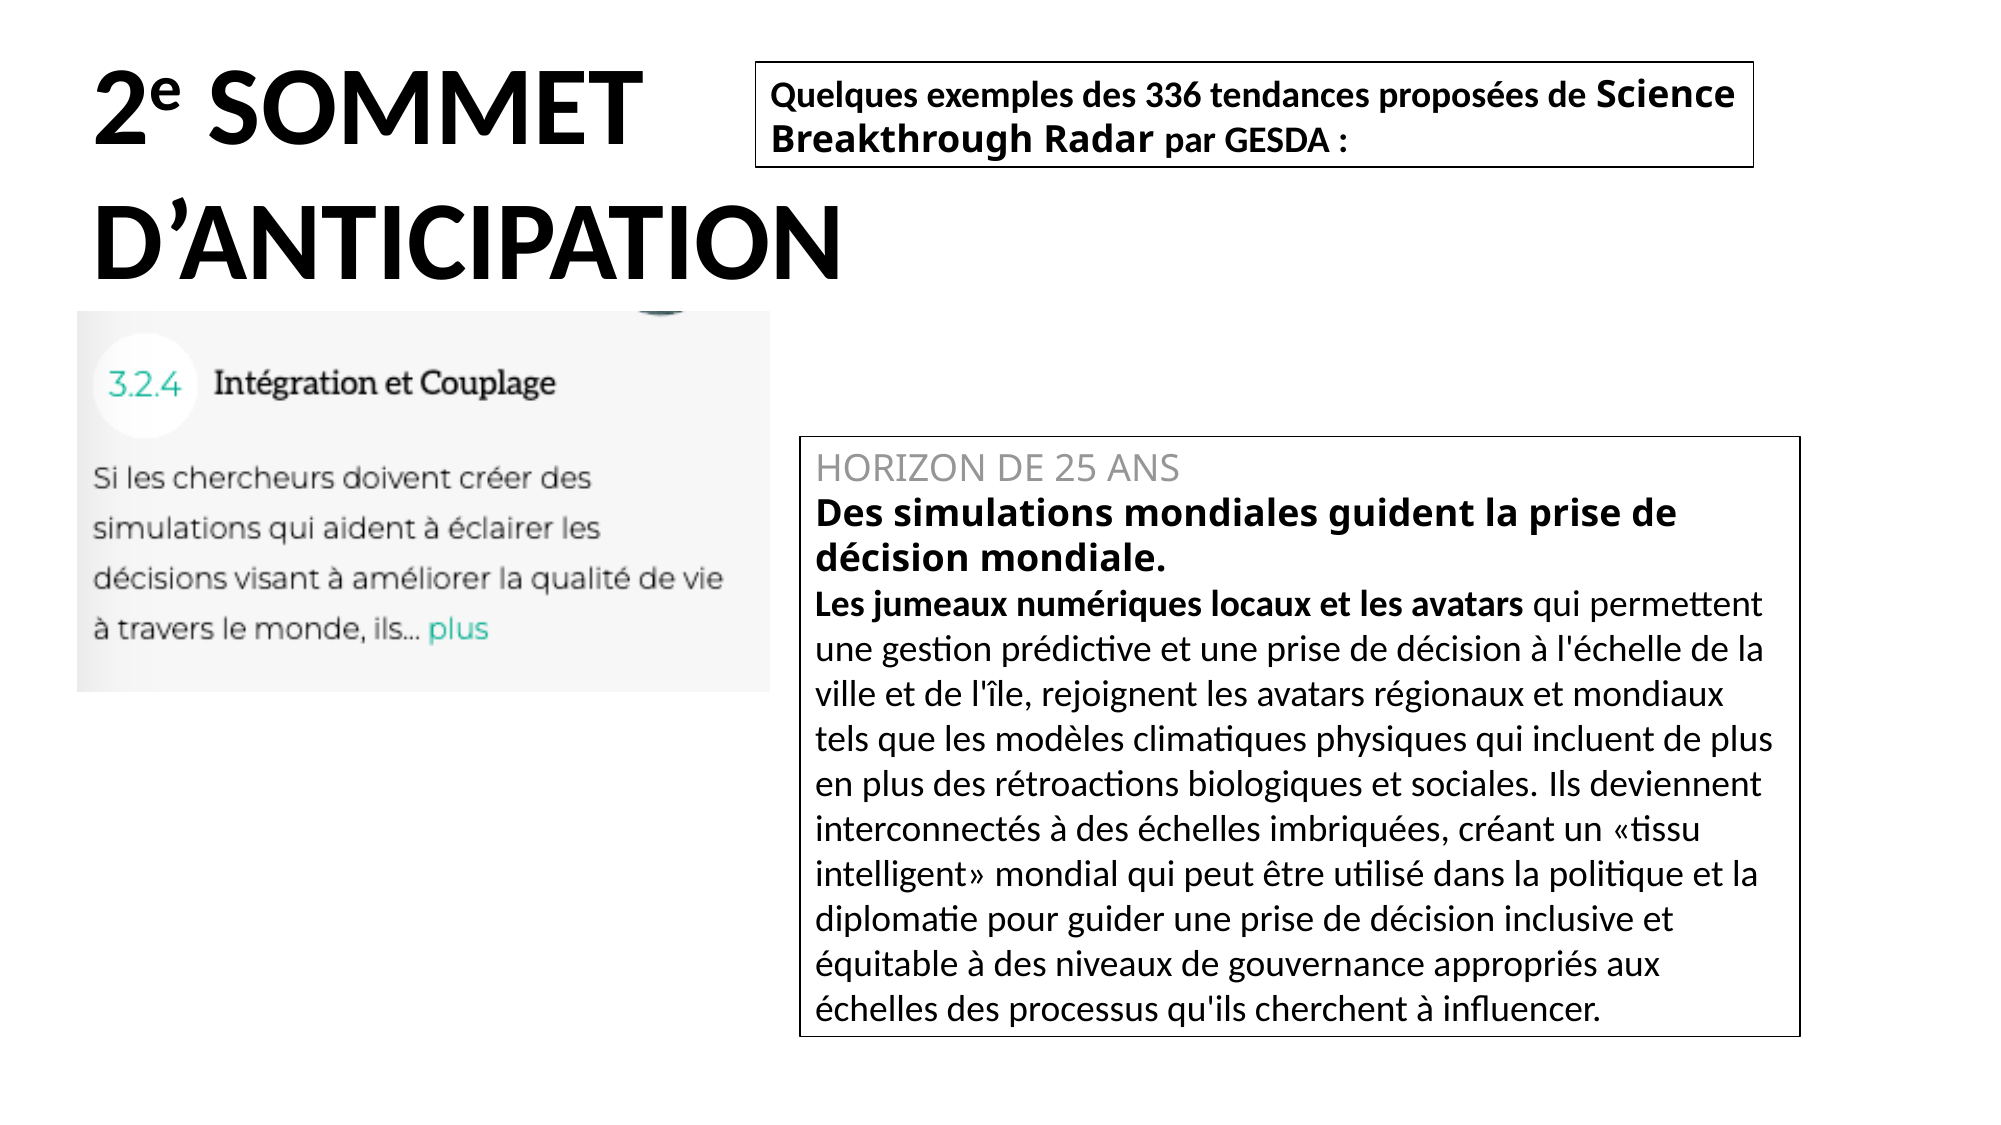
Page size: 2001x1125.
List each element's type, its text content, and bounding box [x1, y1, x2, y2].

picture [77, 311, 770, 692]
text_box HORIZON DE 25 ANS Des simulations mondiales guident la prise de décision mondiale. Les jumeaux numériques locaux et les avatars qui permettent une gestion prédictive et une prise de décision à l'échelle de la ville et de l'île, rejoignent les avatars régionaux et mondiaux tels que les modèles climatiques physiques qui incluent de plus en plus des rétroactions biologiques et sociales. Ils deviennent interconnectés à des échelles imbriquées, créant un «tissu intelligent» mondial qui peut être utilisé dans la politique et la diplomatie pour guider une prise de décision inclusive et équitable à des niveaux de gouvernance appropriés aux échelles des processus qu'ils cherchent à influencer. [800, 436, 1800, 1037]
text_box Quelques exemples des 336 tendances proposées de Science Breakthrough Radar par GESDA : [755, 62, 1754, 168]
text_box 2e SOMMET D’ANTICIPATION [77, 24, 1214, 310]
